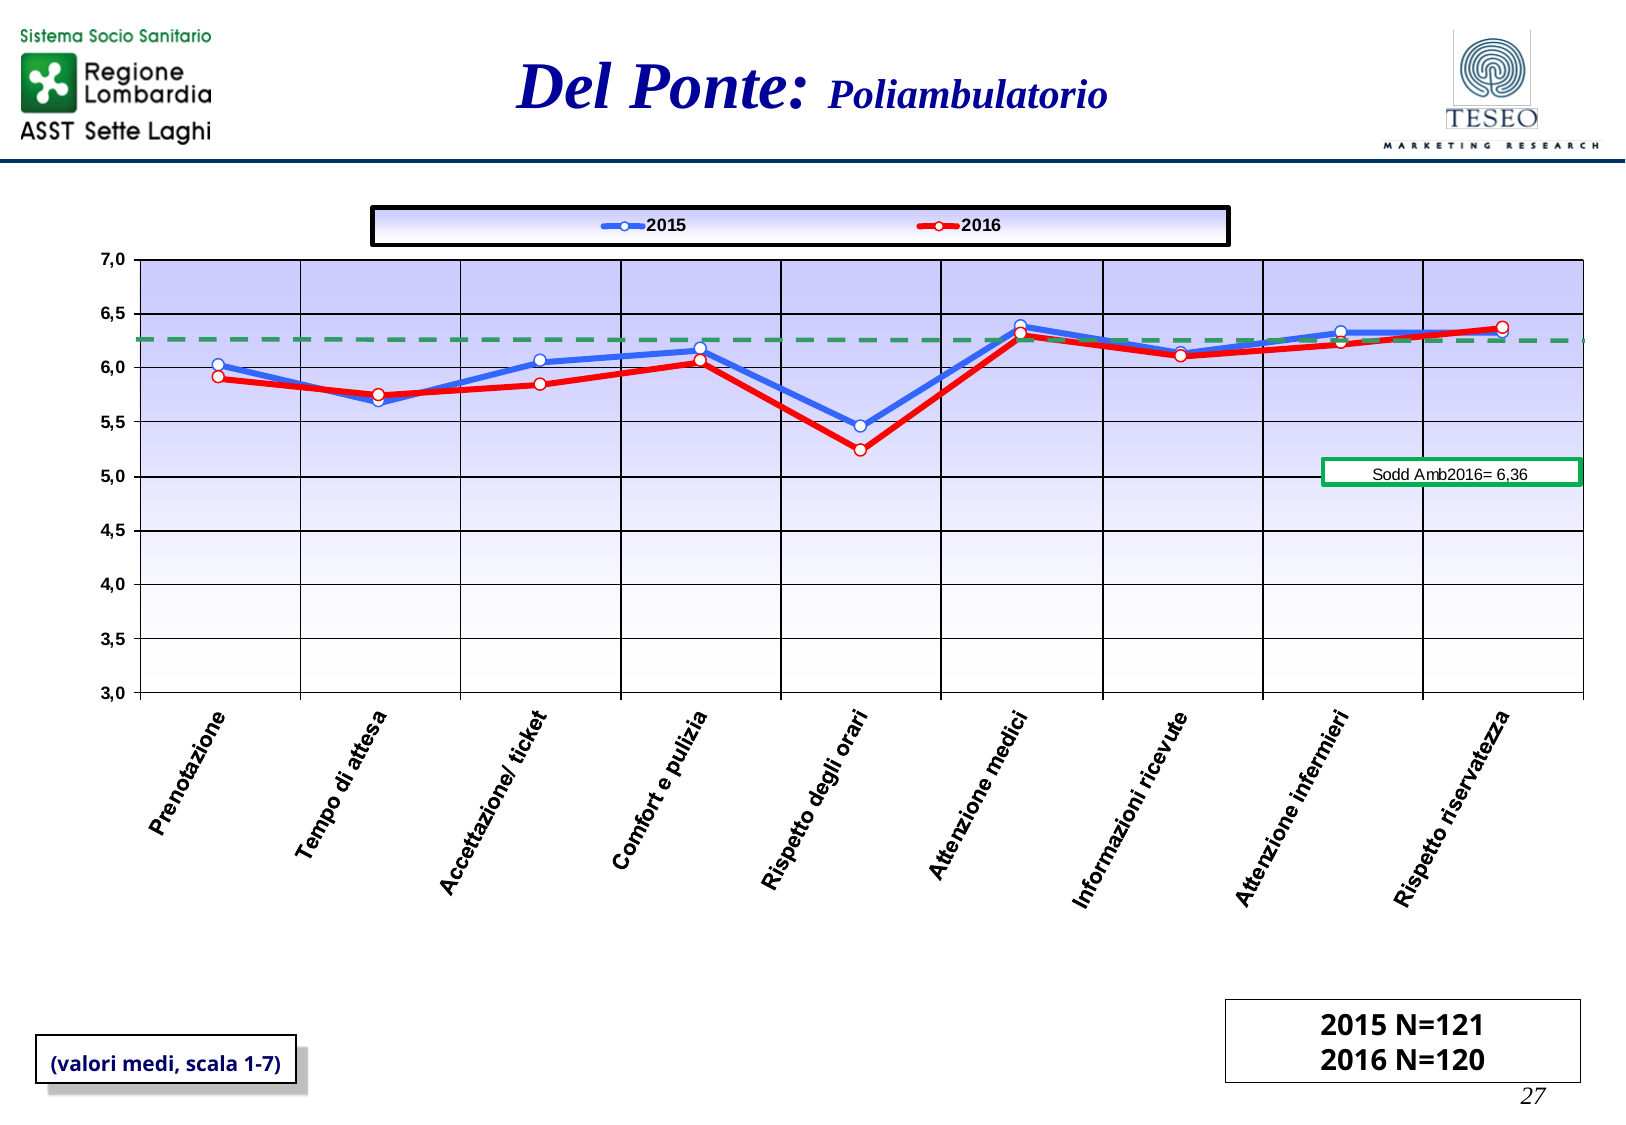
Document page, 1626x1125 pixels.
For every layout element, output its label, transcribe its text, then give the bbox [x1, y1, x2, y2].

text_box (valori medi, scala 1-7) [35, 1035, 296, 1084]
text_box 2015 N=121 2016 N=120 [1225, 999, 1581, 1083]
picture [21, 26, 211, 148]
picture [28, 196, 1597, 1086]
picture [1381, 30, 1604, 149]
text_box Del Ponte: Poliambulatorio [268, 18, 1356, 144]
